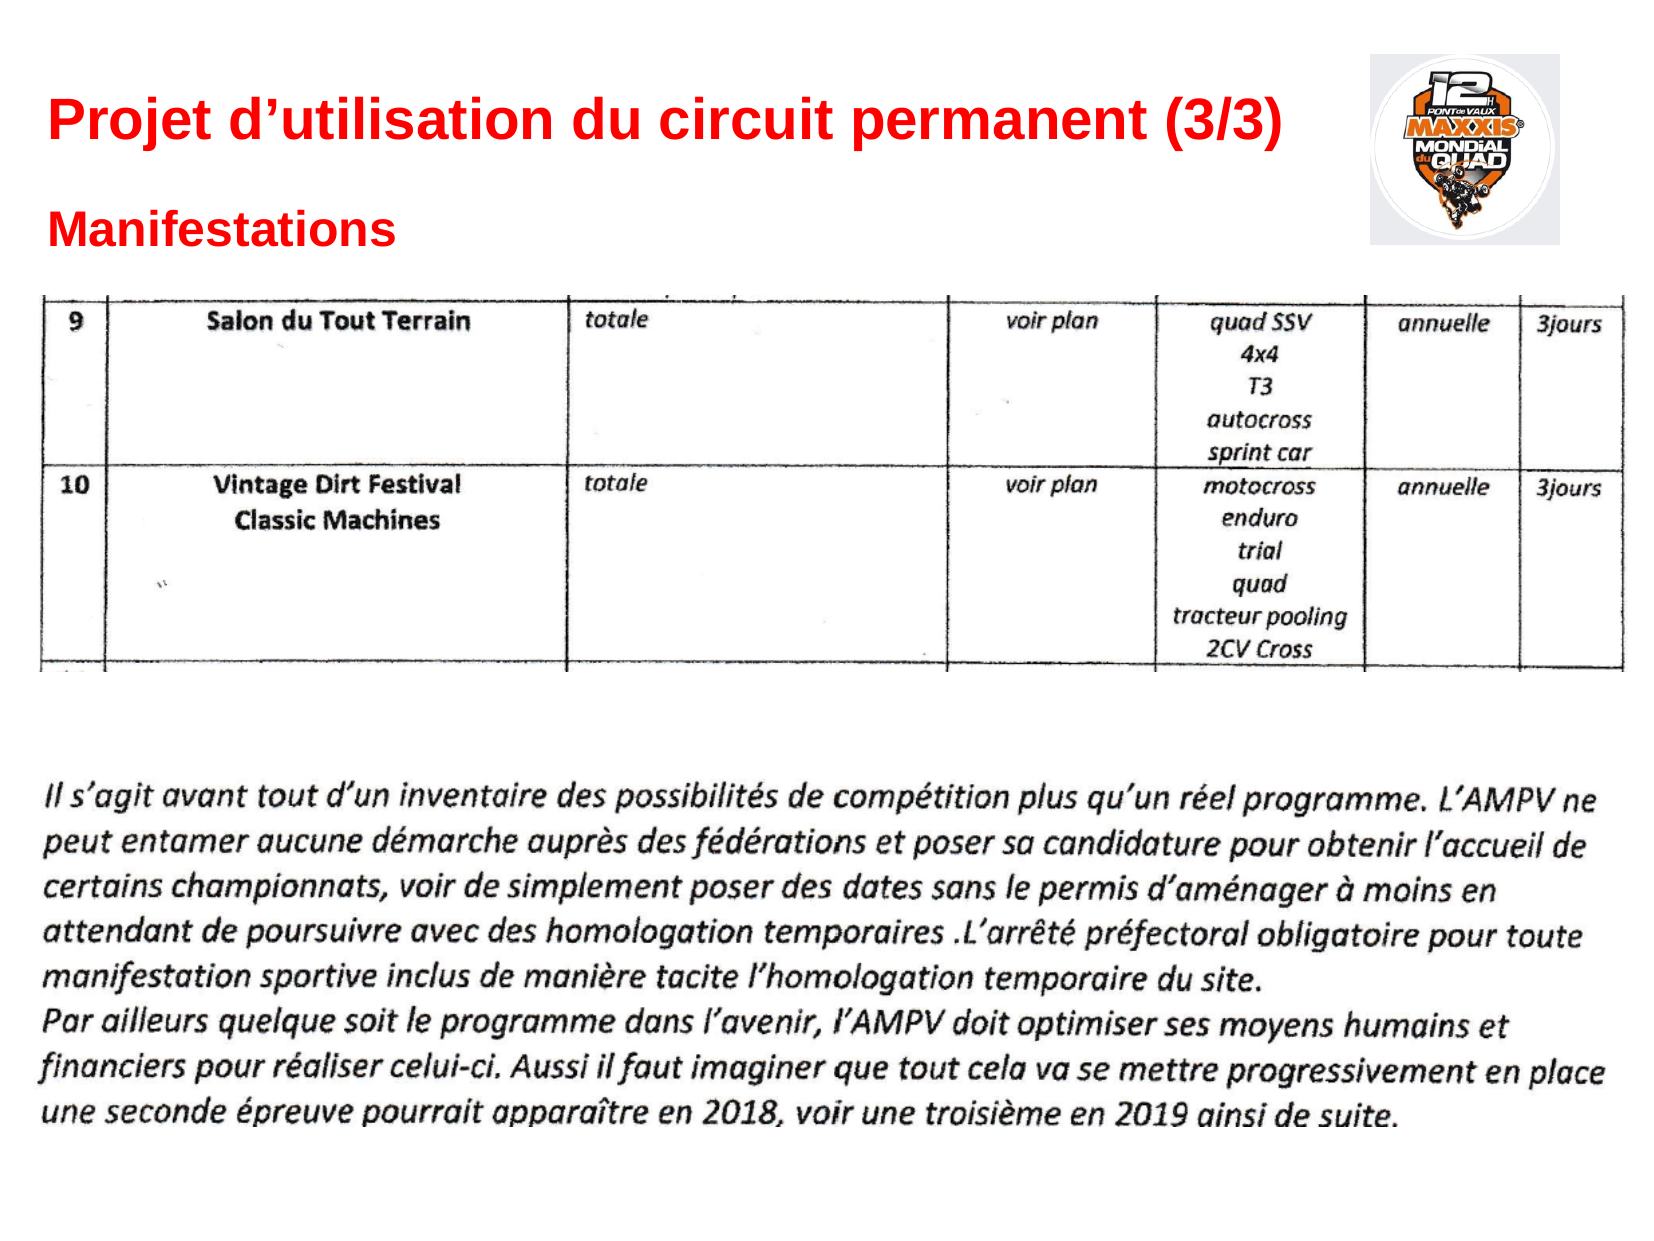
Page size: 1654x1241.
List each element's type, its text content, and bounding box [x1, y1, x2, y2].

picture [1370, 54, 1560, 245]
title Projet d’utilisation du circuit permanent (3/3) [47, 54, 1370, 185]
picture [34, 295, 1630, 673]
title Manifestations [47, 200, 1536, 295]
picture [23, 767, 1631, 1127]
